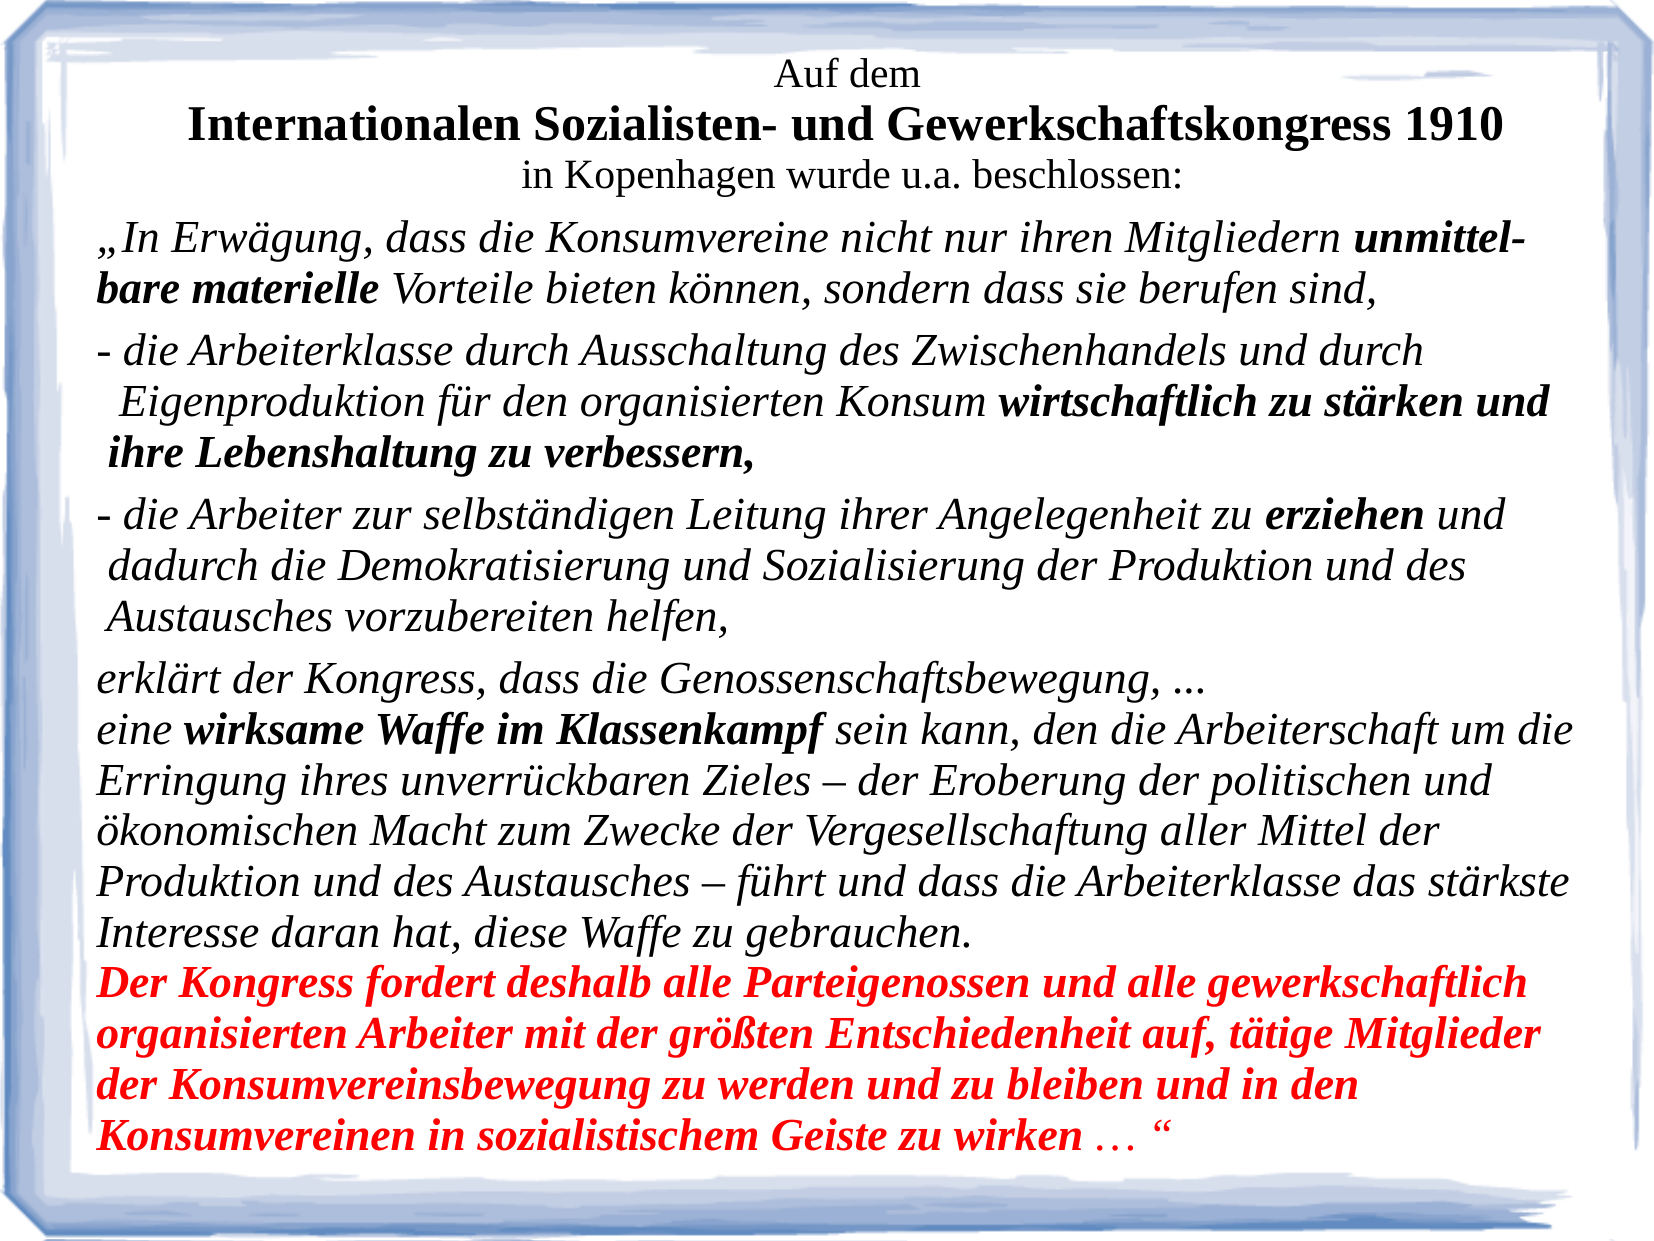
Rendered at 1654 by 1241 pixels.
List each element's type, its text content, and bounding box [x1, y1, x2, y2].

picture [0, 0, 1654, 1241]
text_box Auf dem Internationalen Sozialisten- und Gewerkschaftskongress 1910 in Kopenhagen wurde u.a. beschlossen: „In Erwägung, dass die Konsumvereine nicht nur ihren Mitgliedern unmittel- bare materielle Vorteile bieten können, sondern dass sie berufen sind, - die Arbeiterklasse durch Ausschaltung des Zwischenhandels und durch Eigenproduktion für den organisierten Konsum wirtschaftlich zu stärken und ihre Lebenshaltung zu verbessern, - die Arbeiter zur selbständigen Leitung ihrer Angelegenheit zu erziehen und dadurch die Demokratisierung und Sozialisierung der Produktion und des Austausches vorzubereiten helfen, erklärt der Kongress, dass die Genossenschaftsbewegung, ... eine wirksame Waffe im Klassenkampf sein kann, den die Arbeiterschaft um die Erringung ihres unverrückbaren Zieles – der Eroberung der politischen und ökonomischen Macht zum Zwecke der Vergesellschaftung aller Mittel der Produktion und des Austausches – führt und dass die Arbeiterklasse das stärkste Interesse daran hat, diese Waffe zu gebrauchen. Der Kongress fordert deshalb alle Parteigenossen und alle gewerkschaftlich organisierten Arbeiter mit der größten Entschiedenheit auf, tätige Mitglieder der Konsumvereinsbewegung zu werden und zu bleiben und in den Konsumvereinen in sozialistischem Geiste zu wirken … “ [81, 42, 1625, 1168]
